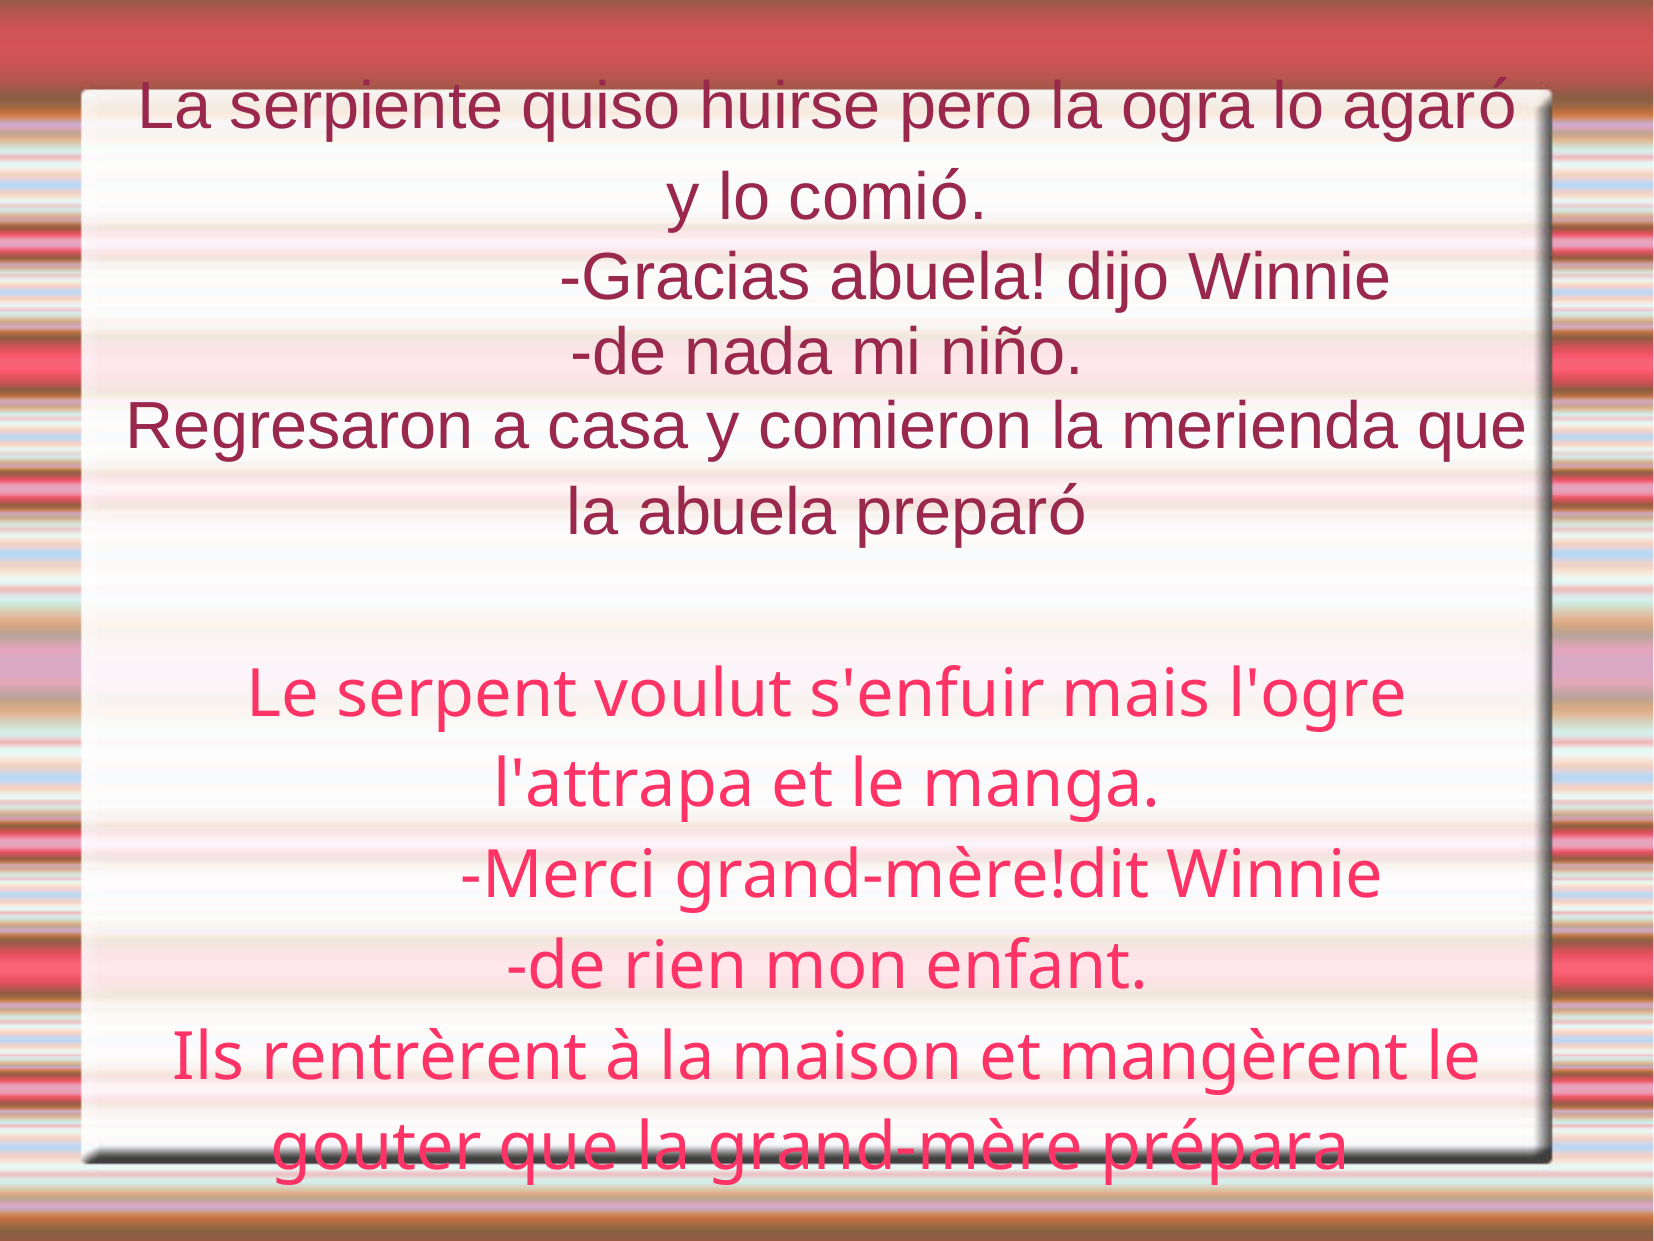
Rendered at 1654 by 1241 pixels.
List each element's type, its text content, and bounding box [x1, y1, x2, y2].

subtitle La serpiente quiso huirse pero la ogra lo agaró y lo comió. -Gracias abuela! dijo Winnie -de nada mi niño. Regresaron a casa y comieron la merienda que la abuela preparó Le serpent voulut s'enfuir mais l'ogre l'attrapa et le manga. -Merci grand-mère!dit Winnie -de rien mon enfant. Ils rentrèrent à la maison et mangèrent le gouter que la grand-mère prépara [121, 108, 1534, 1139]
picture [0, 0, 1654, 1241]
